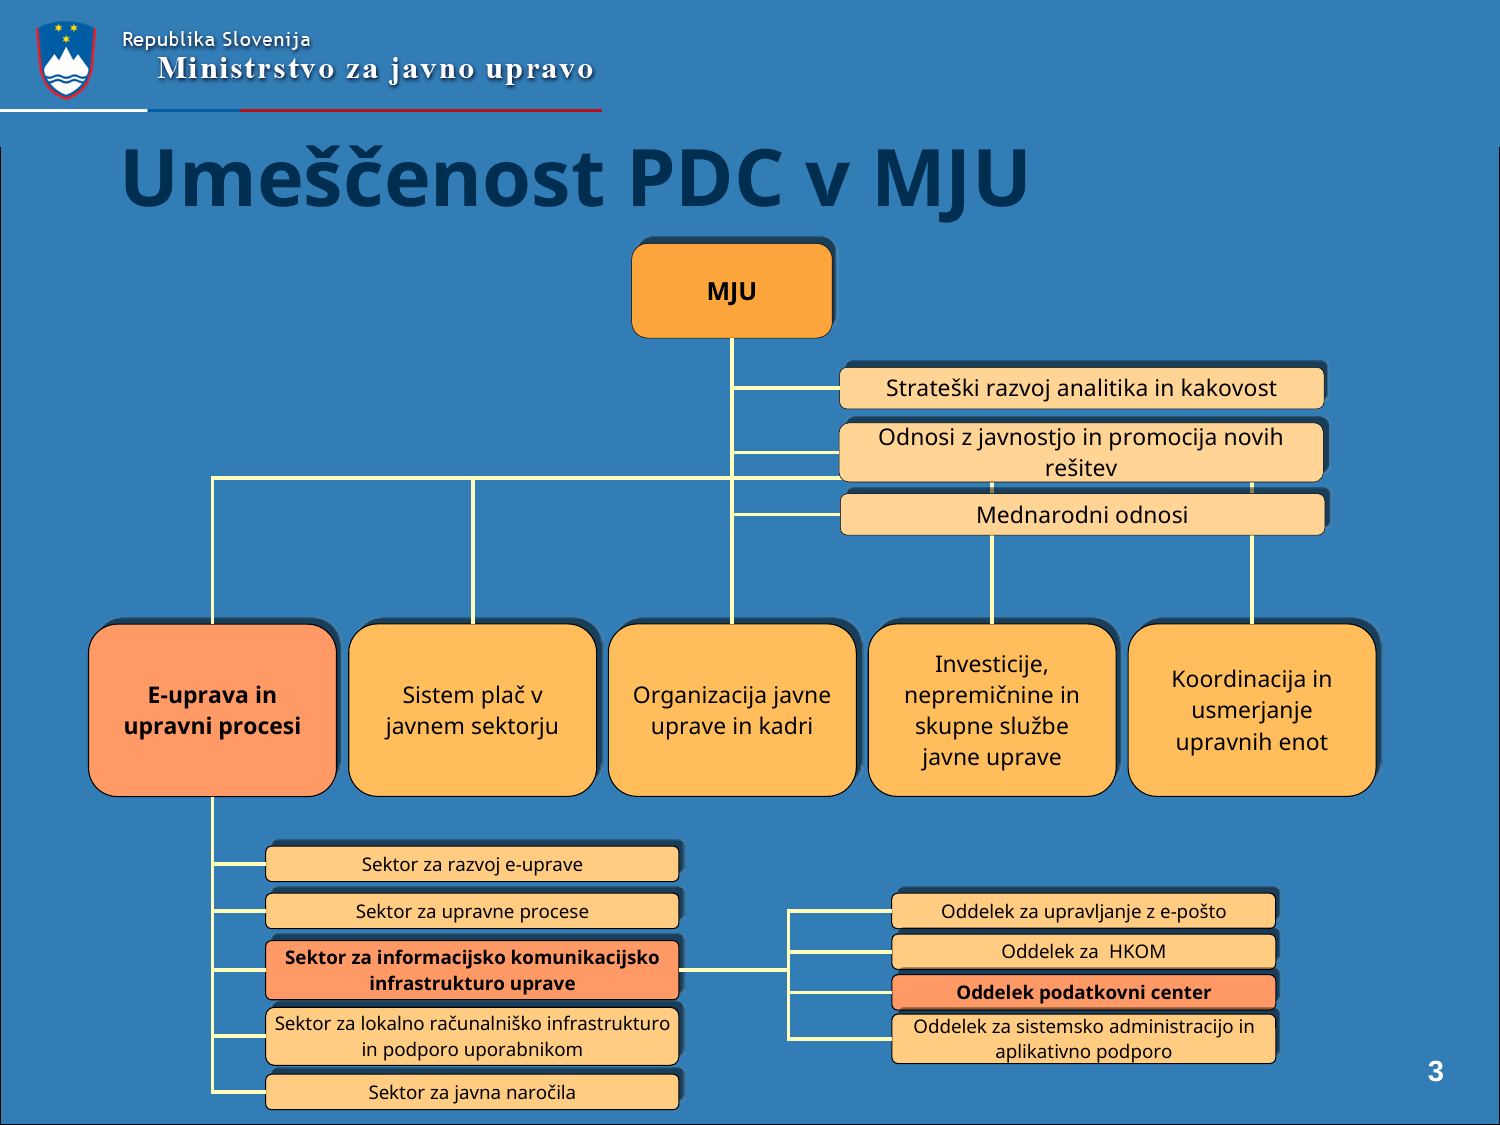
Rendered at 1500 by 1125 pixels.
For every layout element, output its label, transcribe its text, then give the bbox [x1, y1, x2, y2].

picture [0, 0, 1500, 147]
text_box Organizacija javne uprave in kadri [608, 623, 857, 797]
text_box Koordinacija in usmerjanje upravnih enot [1128, 623, 1377, 797]
text_box Oddelek za sistemsko administracijo in aplikativno podporo [891, 1014, 1276, 1064]
text_box MJU [631, 243, 833, 339]
text_box Sistem plač v javnem sektorju [348, 623, 597, 797]
text_box Sektor za informacijsko komunikacijsko infrastrukturo uprave [265, 940, 679, 1000]
text_box Sektor za upravne procese [265, 893, 679, 929]
text_box Strateški razvoj analitika in kakovost [839, 367, 1325, 409]
text_box Odnosi z javnostjo in promocija novih rešitev [839, 422, 1324, 483]
text_box Oddelek podatkovni center [891, 974, 1276, 1011]
text_box Sektor za razvoj e-uprave [265, 846, 679, 882]
text_box Oddelek za HKOM [891, 934, 1276, 970]
text_box Oddelek za upravljanje z e-pošto [891, 893, 1276, 929]
text_box Investicije, nepremičnine in skupne službe javne uprave [868, 623, 1117, 797]
text_box Sektor za javna naročila [265, 1074, 679, 1110]
text_box E-uprava in upravni procesi [88, 624, 337, 797]
title Umeščenost PDC v MJU [104, 113, 1417, 254]
text_box Sektor za lokalno računalniško infrastrukturo in podporo uporabnikom [265, 1007, 679, 1066]
text_box Mednarodni odnosi [840, 493, 1325, 536]
